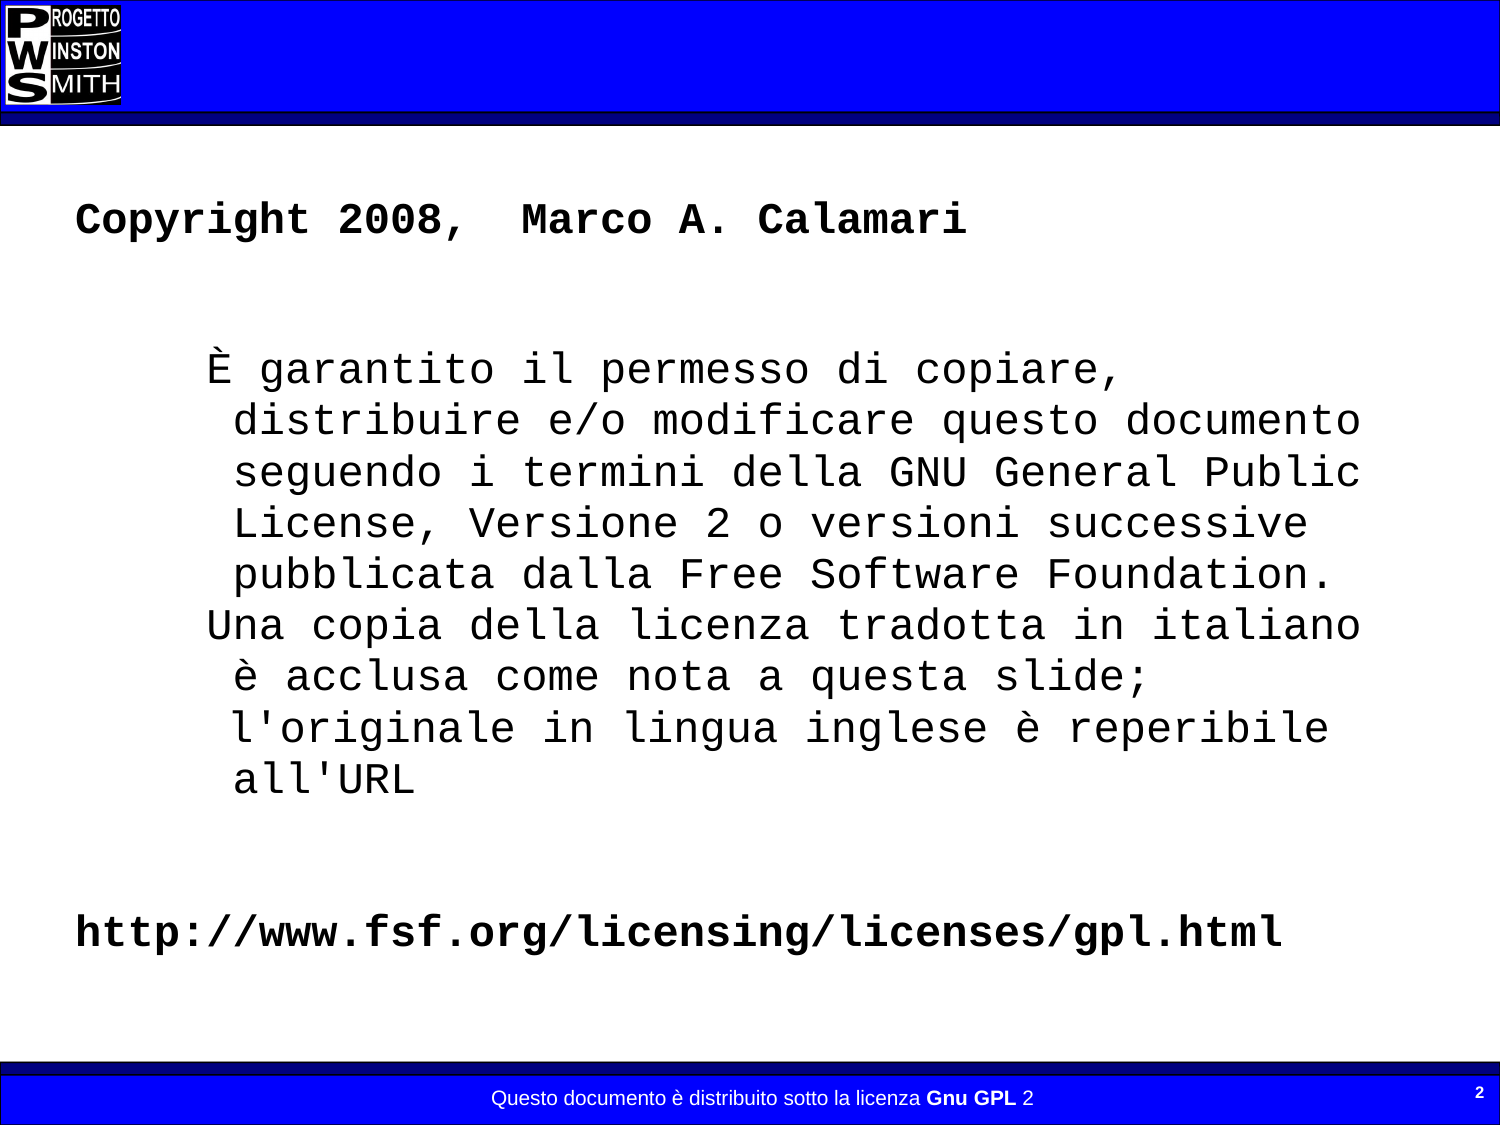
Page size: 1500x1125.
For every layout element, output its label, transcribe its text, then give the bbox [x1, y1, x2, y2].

picture [5, 5, 121, 105]
text_box Copyright 2008, Marco A. Calamari È garantito il permesso di copiare, distribuire e/o modificare questo documento seguendo i termini della GNU General Public License, Versione 2 o versioni successive pubblicata dalla Free Software Foundation. Una copia della licenza tradotta in italiano è acclusa come nota a questa slide; l'originale in lingua inglese è reperibile all'URL http://www.fsf.org/licensing/licenses/gpl.html [59, 324, 1382, 885]
